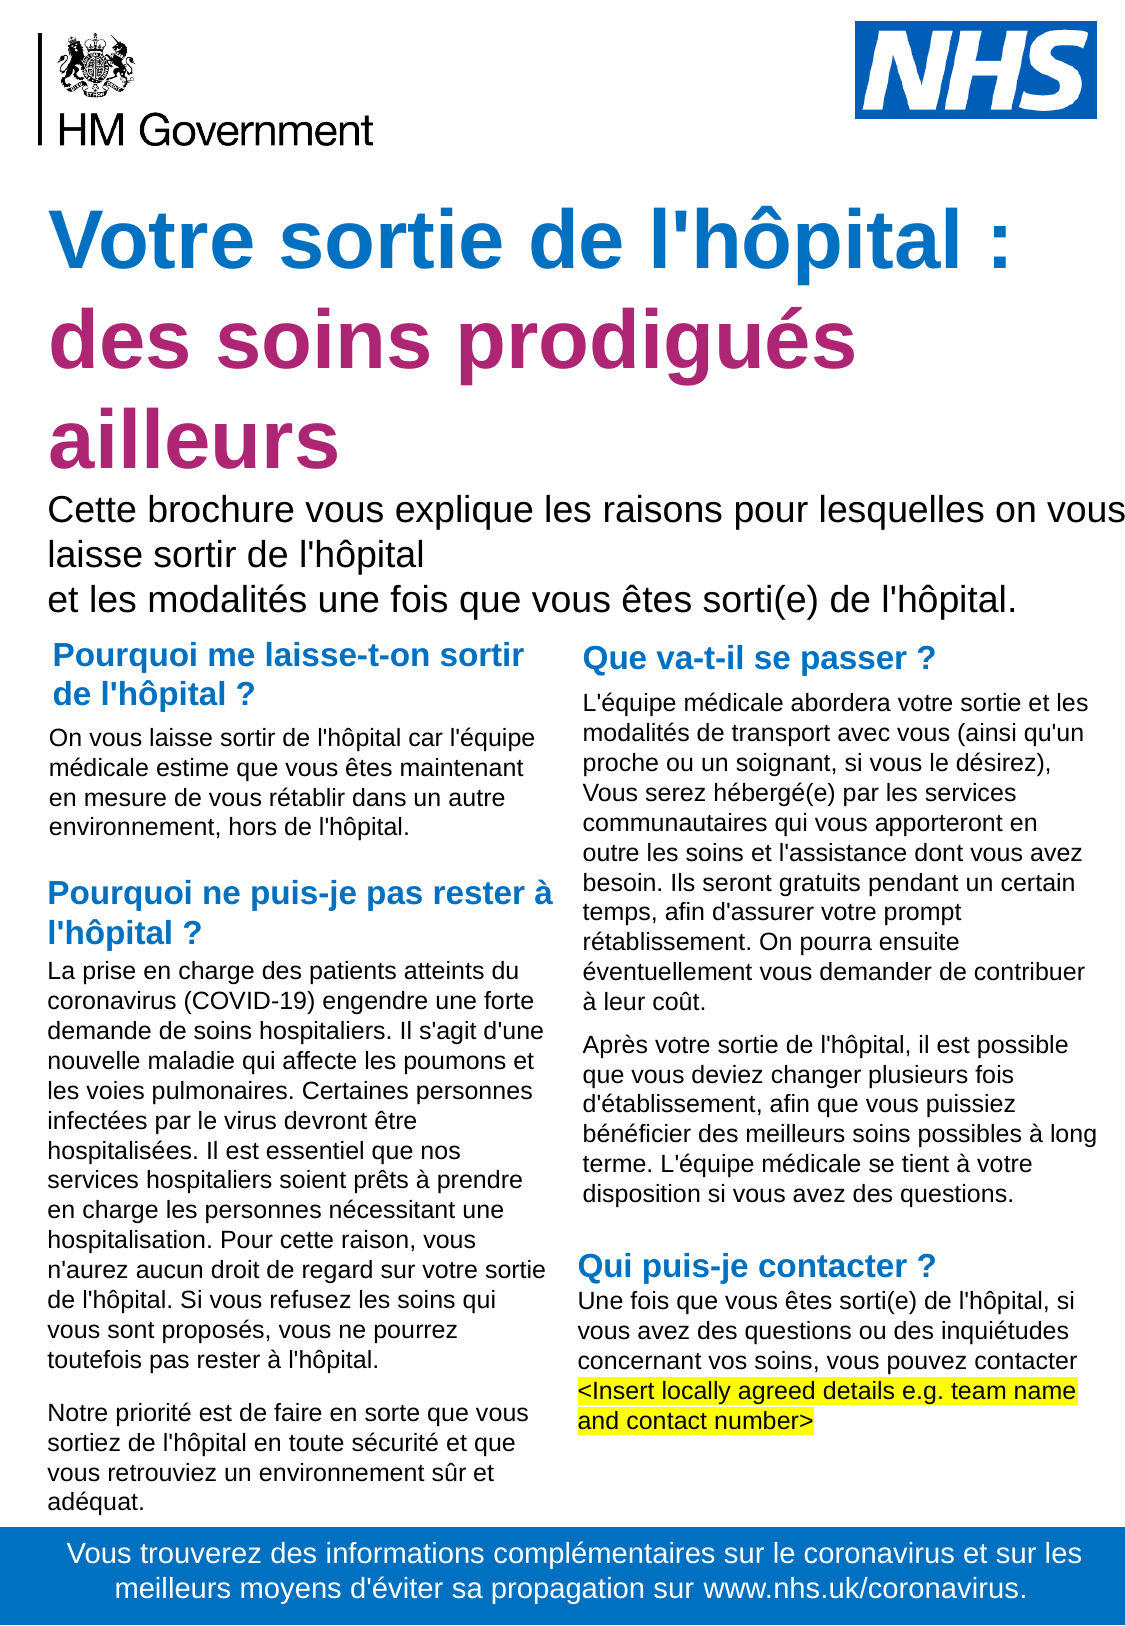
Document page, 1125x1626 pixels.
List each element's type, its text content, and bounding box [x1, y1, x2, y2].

text_box Qui puis-je contacter ? Une fois que vous êtes sorti(e) de l'hôpital, si vous avez des questions ou des inquiétudes concernant vos soins, vous pouvez contacter <Insert locally agreed details e.g. team name and contact number> [564, 1237, 1109, 1442]
text_box Que va-t-il se passer ? L'équipe médicale abordera votre sortie et les modalités de transport avec vous (ainsi qu'un proche ou un soignant, si vous le désirez), Vous serez hébergé(e) par les services communautaires qui vous apporteront en outre les soins et l'assistance dont vous avez besoin. Ils seront gratuits pendant un certain temps, afin d'assurer votre prompt rétablissement. On pourra ensuite éventuellement vous demander de contribuer à leur coût. Après votre sortie de l'hôpital, il est possible que vous deviez changer plusieurs fois d'établissement, afin que vous puissiez bénéficier des meilleurs soins possibles à long terme. L'équipe médicale se tient à votre disposition si vous avez des questions. [567, 629, 1115, 1258]
text_box On vous laisse sortir de l'hôpital car l'équipe médicale estime que vous êtes maintenant en mesure de vous rétablir dans un autre environnement, hors de l'hôpital. [34, 714, 563, 849]
text_box Cette brochure vous explique les raisons pour lesquelles on vous laisse sortir de l'hôpital et les modalités une fois que vous êtes sorti(e) de l'hôpital. [32, 477, 1125, 629]
text_box La prise en charge des patients atteints du coronavirus (COVID-19) engendre une forte demande de soins hospitaliers. Il s'agit d'une nouvelle maladie qui affecte les poumons et les voies pulmonaires. Certaines personnes infectées par le virus devront être hospitalisées. Il est essentiel que nos services hospitaliers soient prêts à prendre en charge les personnes nécessitant une hospitalisation. Pour cette raison, vous n'aurez aucun droit de regard sur votre sortie de l'hôpital. Si vous refusez les soins qui vous sont proposés, vous ne pourrez toutefois pas rester à l'hôpital. Notre priorité est de faire en sorte que vous sortiez de l'hôpital en toute sécurité et que vous retrouviez un environnement sûr et adéquat. [32, 947, 564, 1524]
text_box Pourquoi ne puis-je pas rester à l'hôpital ? [32, 864, 579, 989]
text_box Votre sortie de l'hôpital : des soins prodigués ailleurs [33, 177, 1125, 477]
text_box Pourquoi me laisse-t-on sortir de l'hôpital ? [37, 629, 585, 871]
